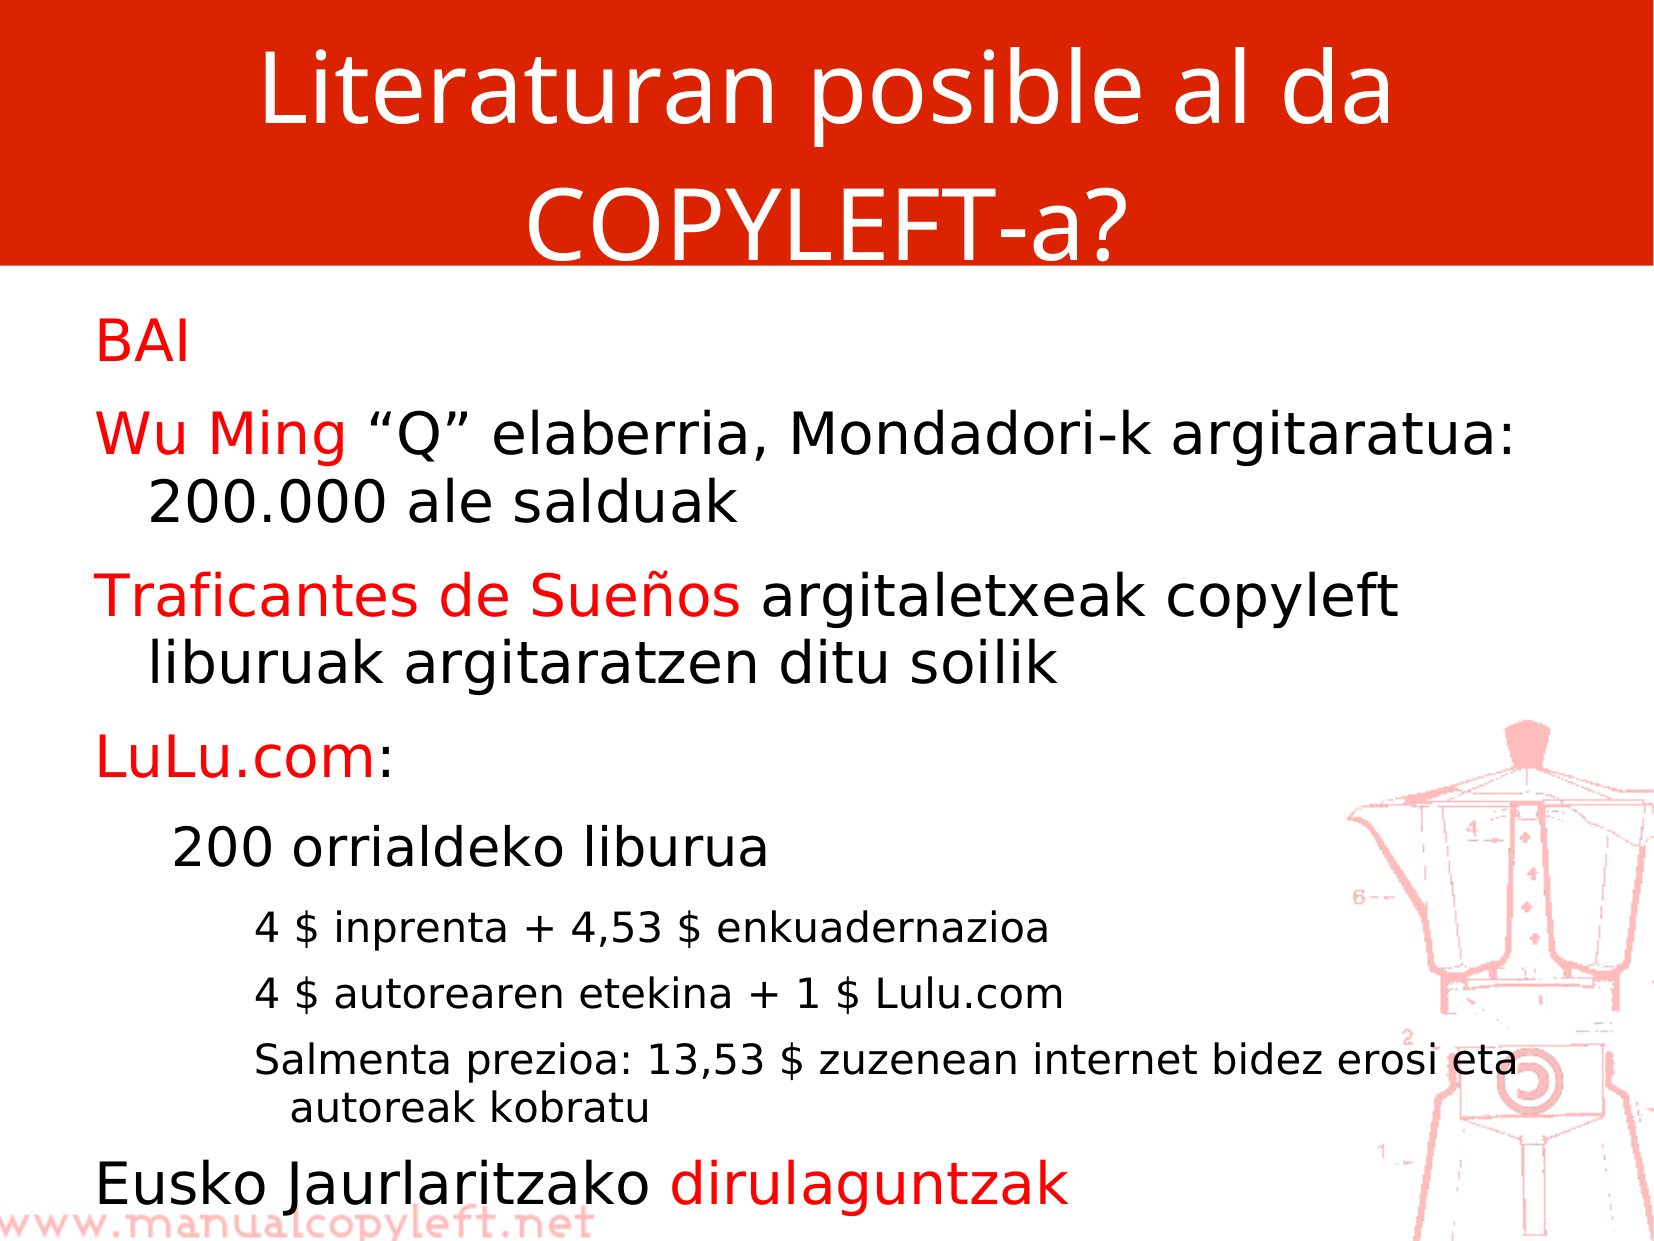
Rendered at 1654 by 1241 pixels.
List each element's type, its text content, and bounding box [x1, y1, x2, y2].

title Literaturan posible al da COPYLEFT-a? [82, 36, 1571, 270]
text_box [0, 0, 1654, 266]
picture [0, 266, 1654, 1241]
list BAI Wu Ming “Q” elaberria, Mondadori-k argitaratua: 200.000 ale salduak Traficantes de Sueños argitaletxeak copyleft liburuak argitaratzen ditu soilik LuLu.com: 200 orrialdeko liburua 4 $ inprenta + 4,53 $ enkuadernazioa 4 $ autorearen etekina + 1 $ Lulu.com Salmenta prezioa: 13,53 $ zuzenean internet bidez erosi eta autoreak kobratu Eusko Jaurlaritzako dirulaguntzak [76, 307, 1565, 1219]
